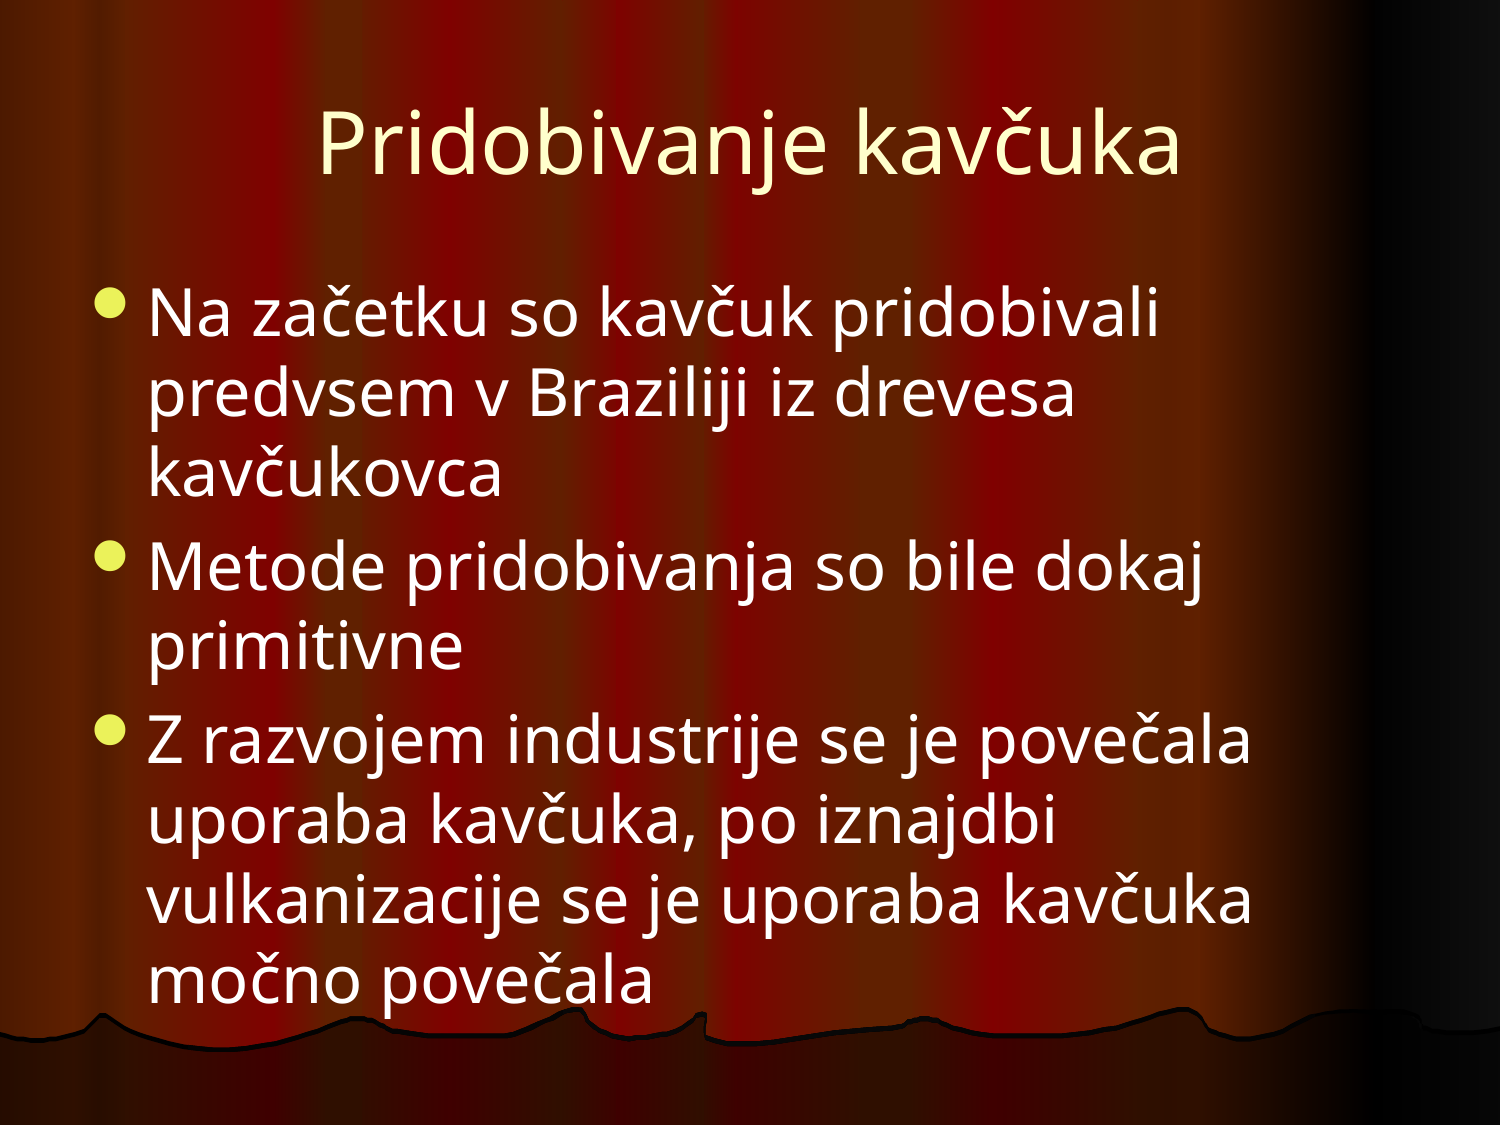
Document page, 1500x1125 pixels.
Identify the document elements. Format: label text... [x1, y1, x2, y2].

title Pridobivanje kavčuka [75, 45, 1425, 233]
list Na začetku so kavčuk pridobivali predvsem v Braziliji iz drevesa kavčukovca Metode pridobivanja so bile dokaj primitivne Z razvojem industrije se je povečala uporaba kavčuka, po iznajdbi vulkanizacije se je uporaba kavčuka močno povečala [75, 262, 1425, 1006]
